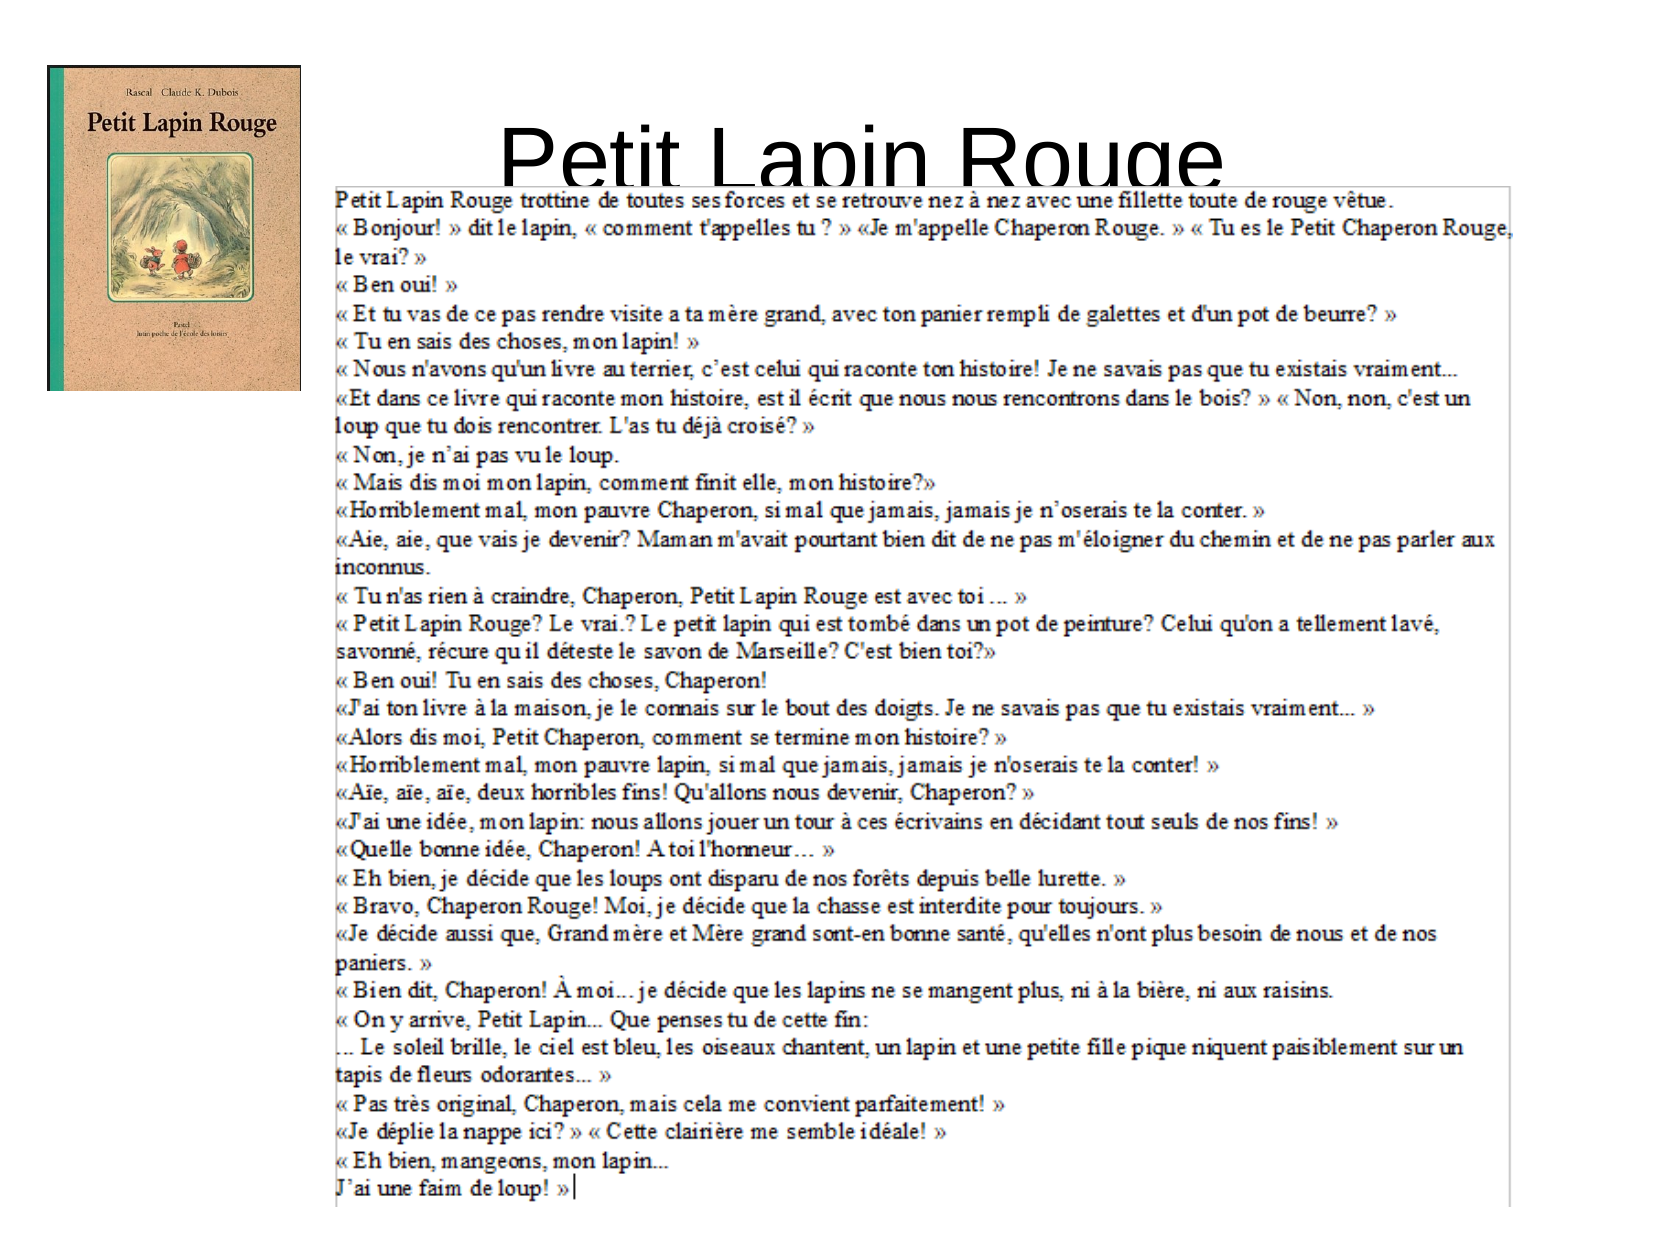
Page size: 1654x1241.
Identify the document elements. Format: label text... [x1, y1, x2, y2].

text_box [334, 187, 1513, 1206]
title Petit Lapin Rouge [301, 96, 1571, 210]
text_box [47, 66, 301, 390]
